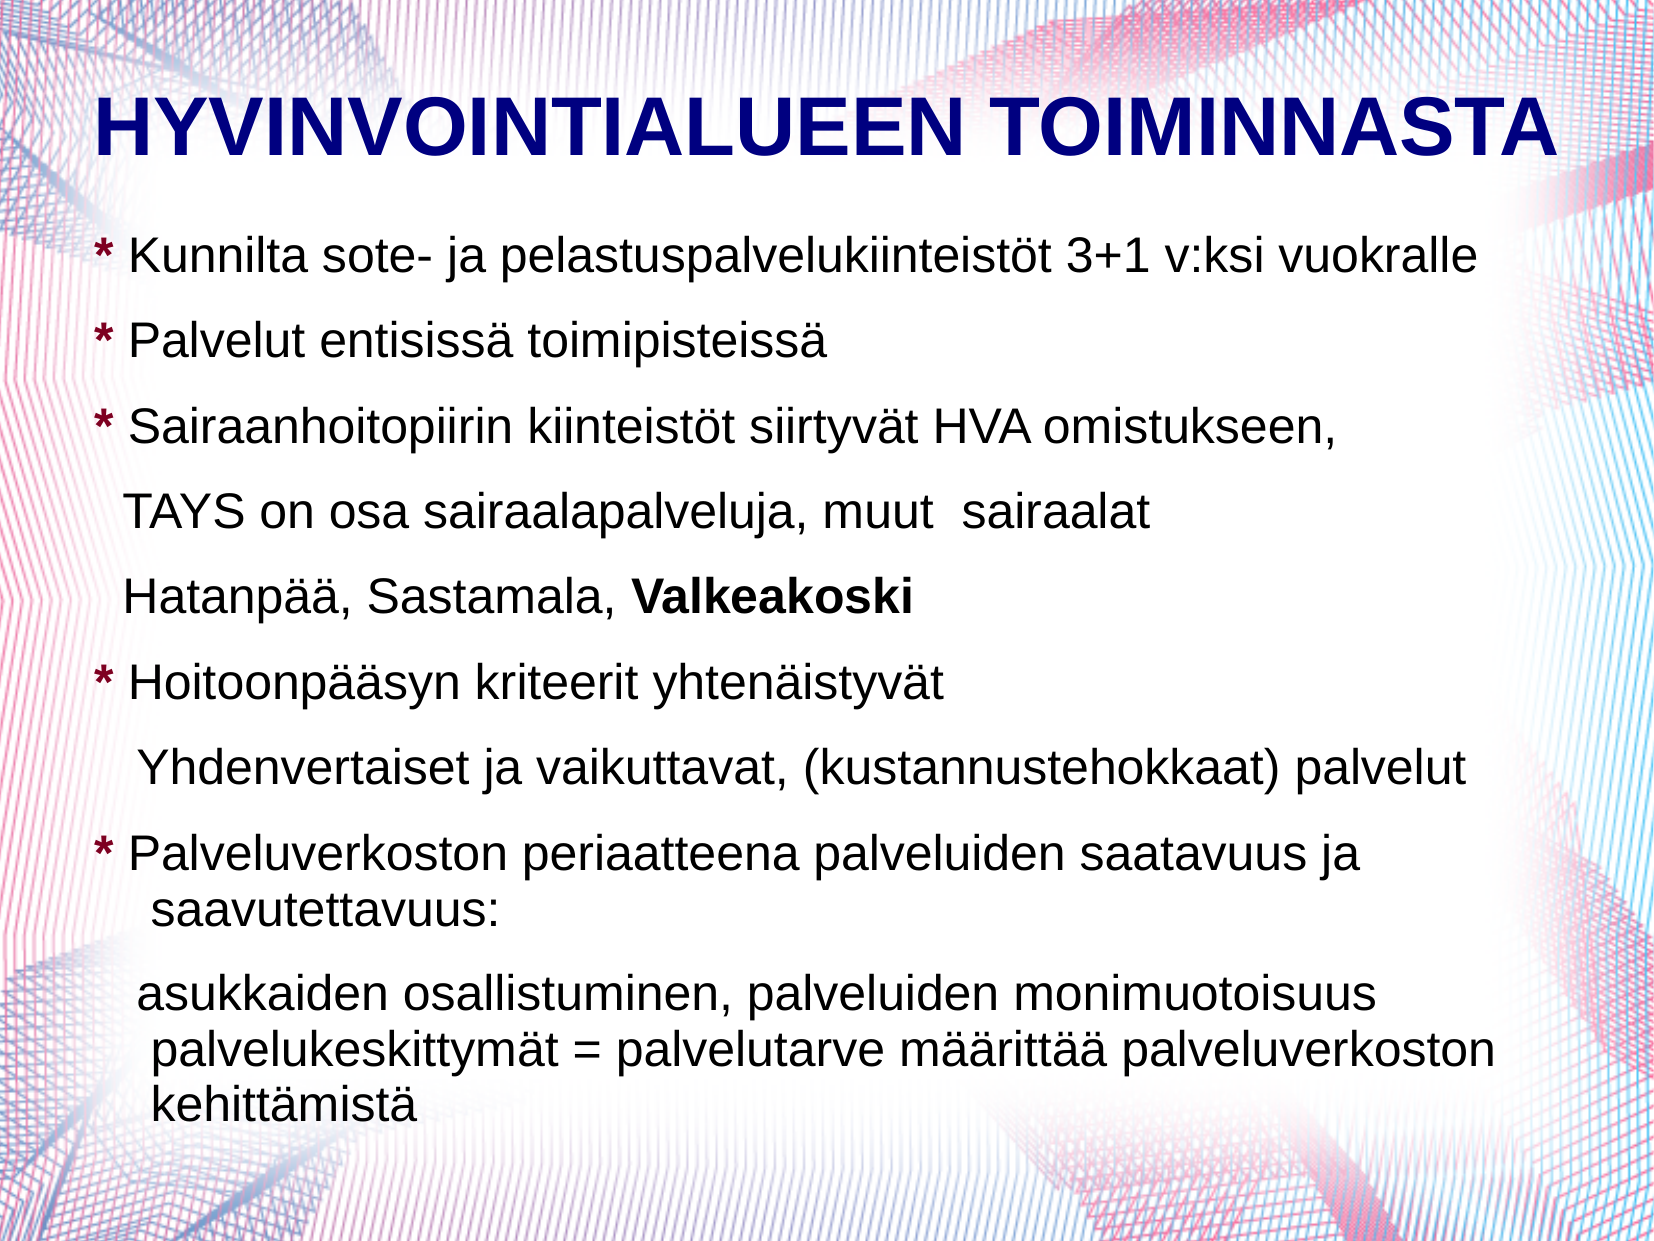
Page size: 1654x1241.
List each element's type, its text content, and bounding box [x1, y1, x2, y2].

list * Kunnilta sote- ja pelastuspalvelukiinteistöt 3+1 v:ksi vuokralle * Palvelut entisissä toimipisteissä * Sairaanhoitopiirin kiinteistöt siirtyvät HVA omistukseen, TAYS on osa sairaalapalveluja, muut sairaalat Hatanpää, Sastamala, Valkeakoski * Hoitoonpääsyn kriteerit yhtenäistyvät Yhdenvertaiset ja vaikuttavat, (kustannustehokkaat) palvelut * Palveluverkoston periaatteena palveluiden saatavuus ja saavutettavuus: asukkaiden osallistuminen, palveluiden monimuotoisuus palvelukeskittymät = palvelutarve määrittää palveluverkoston kehittämistä [94, 224, 1583, 1241]
title HYVINVOINTIALUEEN TOIMINNASTA [83, 23, 1571, 231]
picture [0, 0, 1654, 1241]
